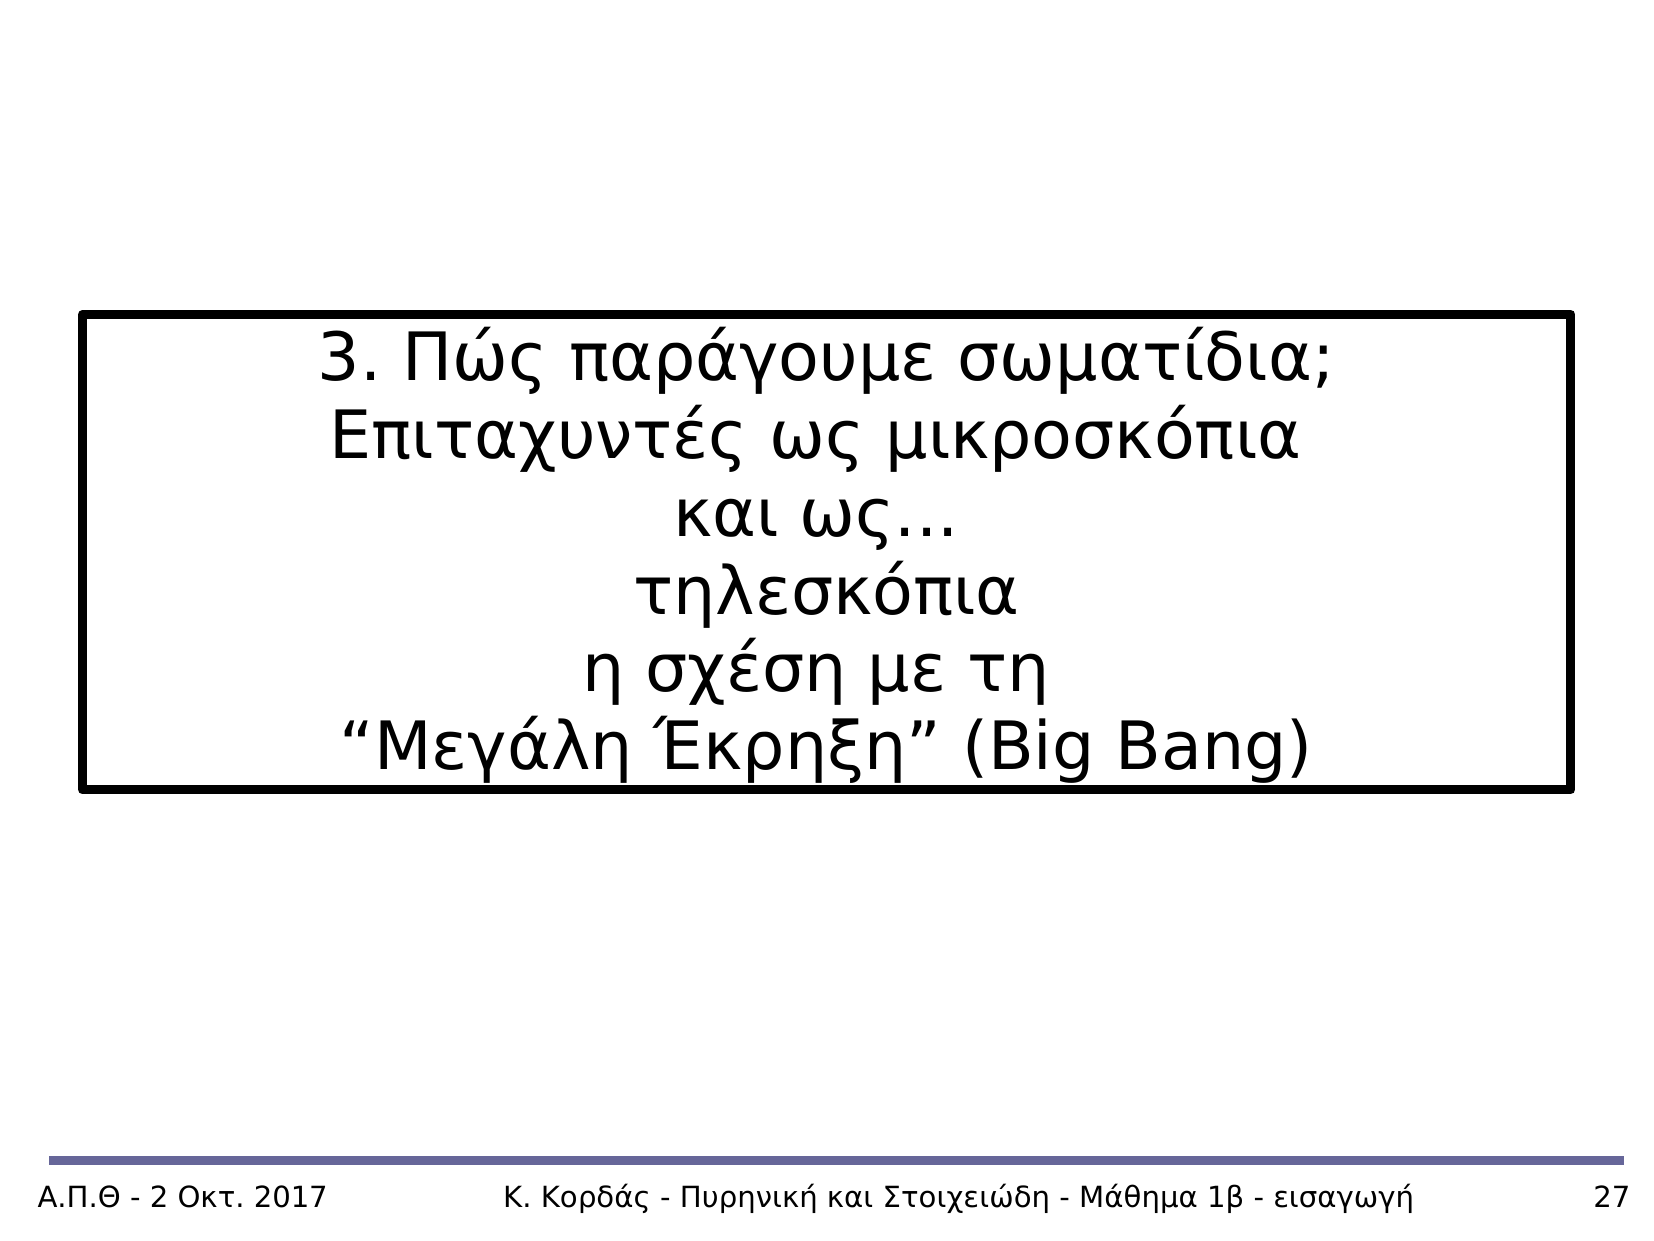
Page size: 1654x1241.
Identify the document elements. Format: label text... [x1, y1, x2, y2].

subtitle 3. Πώς παράγουμε σωματίδια; Επιταχυντές ως μικροσκόπια και ως... τηλεσκόπια η σχέση με τη “Μεγάλη Έκρηξη” (Big Bang) [82, 314, 1571, 790]
